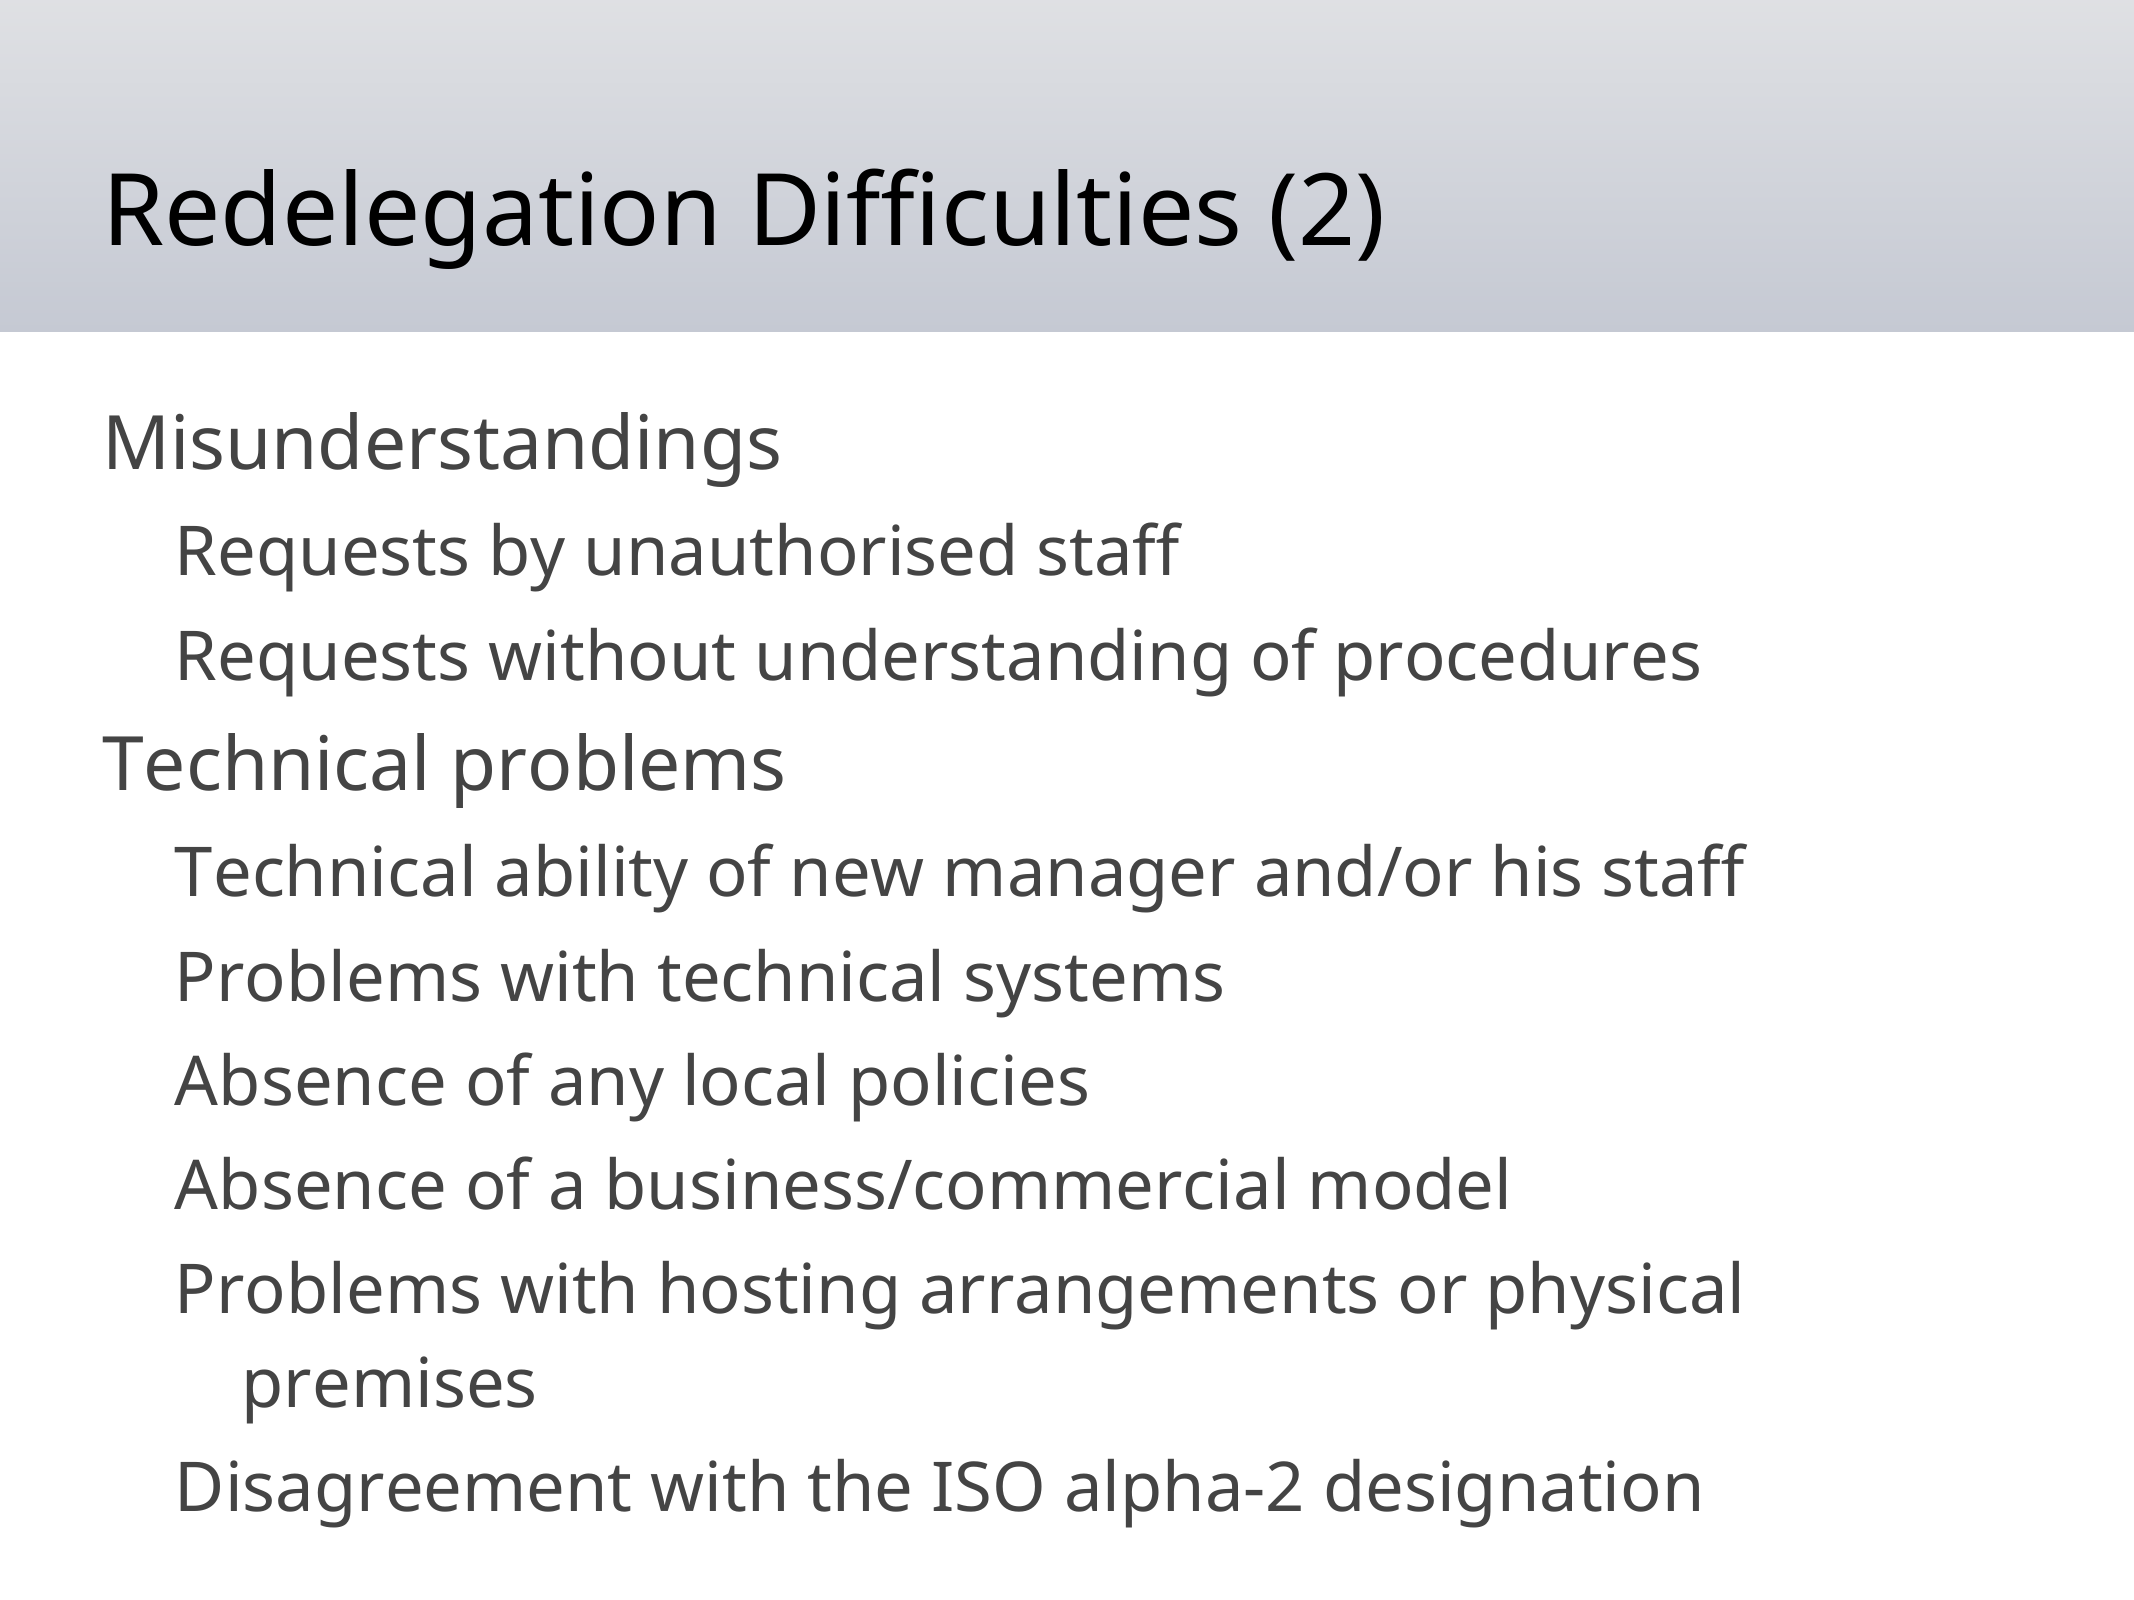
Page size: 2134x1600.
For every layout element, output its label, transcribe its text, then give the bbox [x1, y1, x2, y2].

text_box [0, 0, 2134, 332]
title Redelegation Difficulties (2) [93, 54, 2040, 284]
list Misunderstandings Requests by unauthorised staff Requests without understanding of procedures Technical problems Technical ability of new manager and/or his staff Problems with technical systems Absence of any local policies Absence of a business/commercial model Problems with hosting arrangements or physical premises Disagreement with the ISO alpha-2 designation [93, 381, 2040, 1459]
